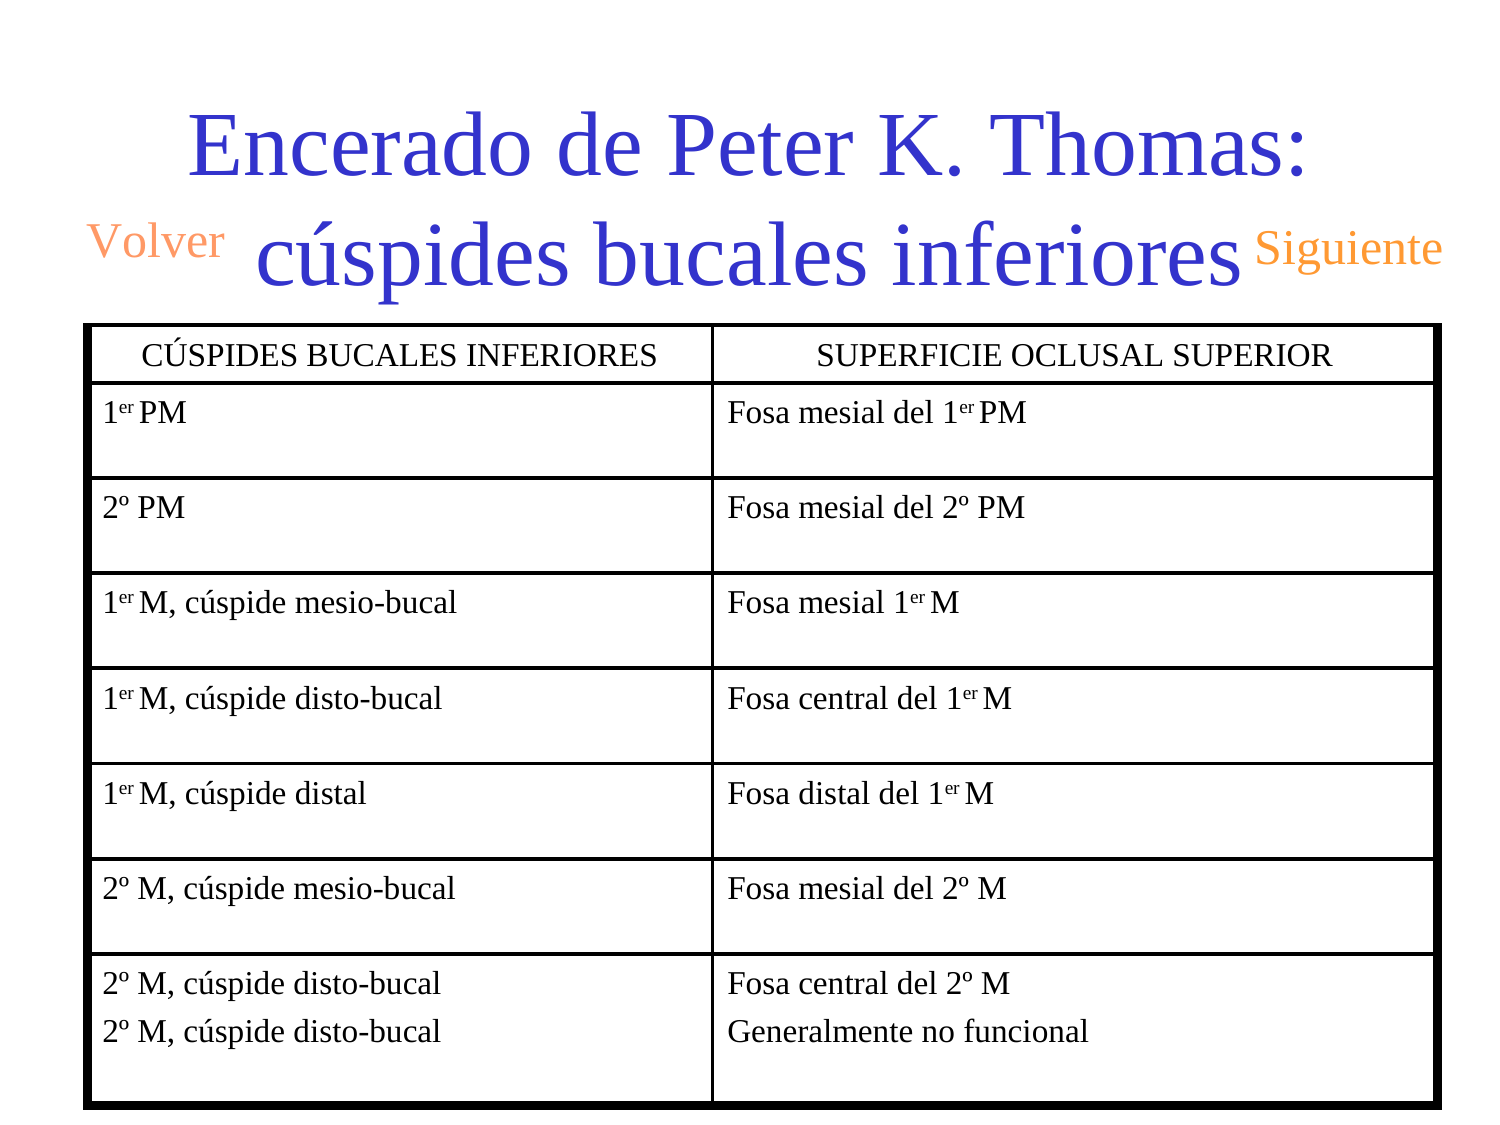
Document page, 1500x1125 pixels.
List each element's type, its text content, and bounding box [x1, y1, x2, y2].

text_box Volver [37, 199, 276, 276]
table_cell 1er M, cúspide mesio-bucal [92, 575, 711, 666]
table_cell 2º M, cúspide disto-bucal 2º M, cúspide disto-bucal [92, 956, 711, 1101]
table_cell 1er PM [92, 385, 711, 476]
text_box Siguiente [1240, 206, 1460, 283]
table_cell 1er M, cúspide disto-bucal [92, 670, 711, 762]
title Encerado de Peter K. Thomas: cúspides bucales inferiores [112, 76, 1388, 312]
table_cell Fosa mesial del 2º M [714, 861, 1433, 952]
table_header CÚSPIDES BUCALES INFERIORES [92, 327, 711, 381]
table_cell Fosa mesial del 1er PM [714, 385, 1433, 476]
table_cell Fosa distal del 1er M [714, 765, 1433, 857]
table_cell 2º M, cúspide mesio-bucal [92, 861, 711, 952]
table_cell Fosa mesial 1er M [714, 575, 1433, 666]
table_cell 2º PM [92, 480, 711, 571]
table_header SUPERFICIE OCLUSAL SUPERIOR [714, 327, 1433, 381]
table_cell Fosa mesial del 2º PM [714, 480, 1433, 571]
table_cell 1er M, cúspide distal [92, 765, 711, 857]
table_cell Fosa central del 1er M [714, 670, 1433, 762]
table_cell Fosa central del 2º M Generalmente no funcional [714, 956, 1433, 1101]
